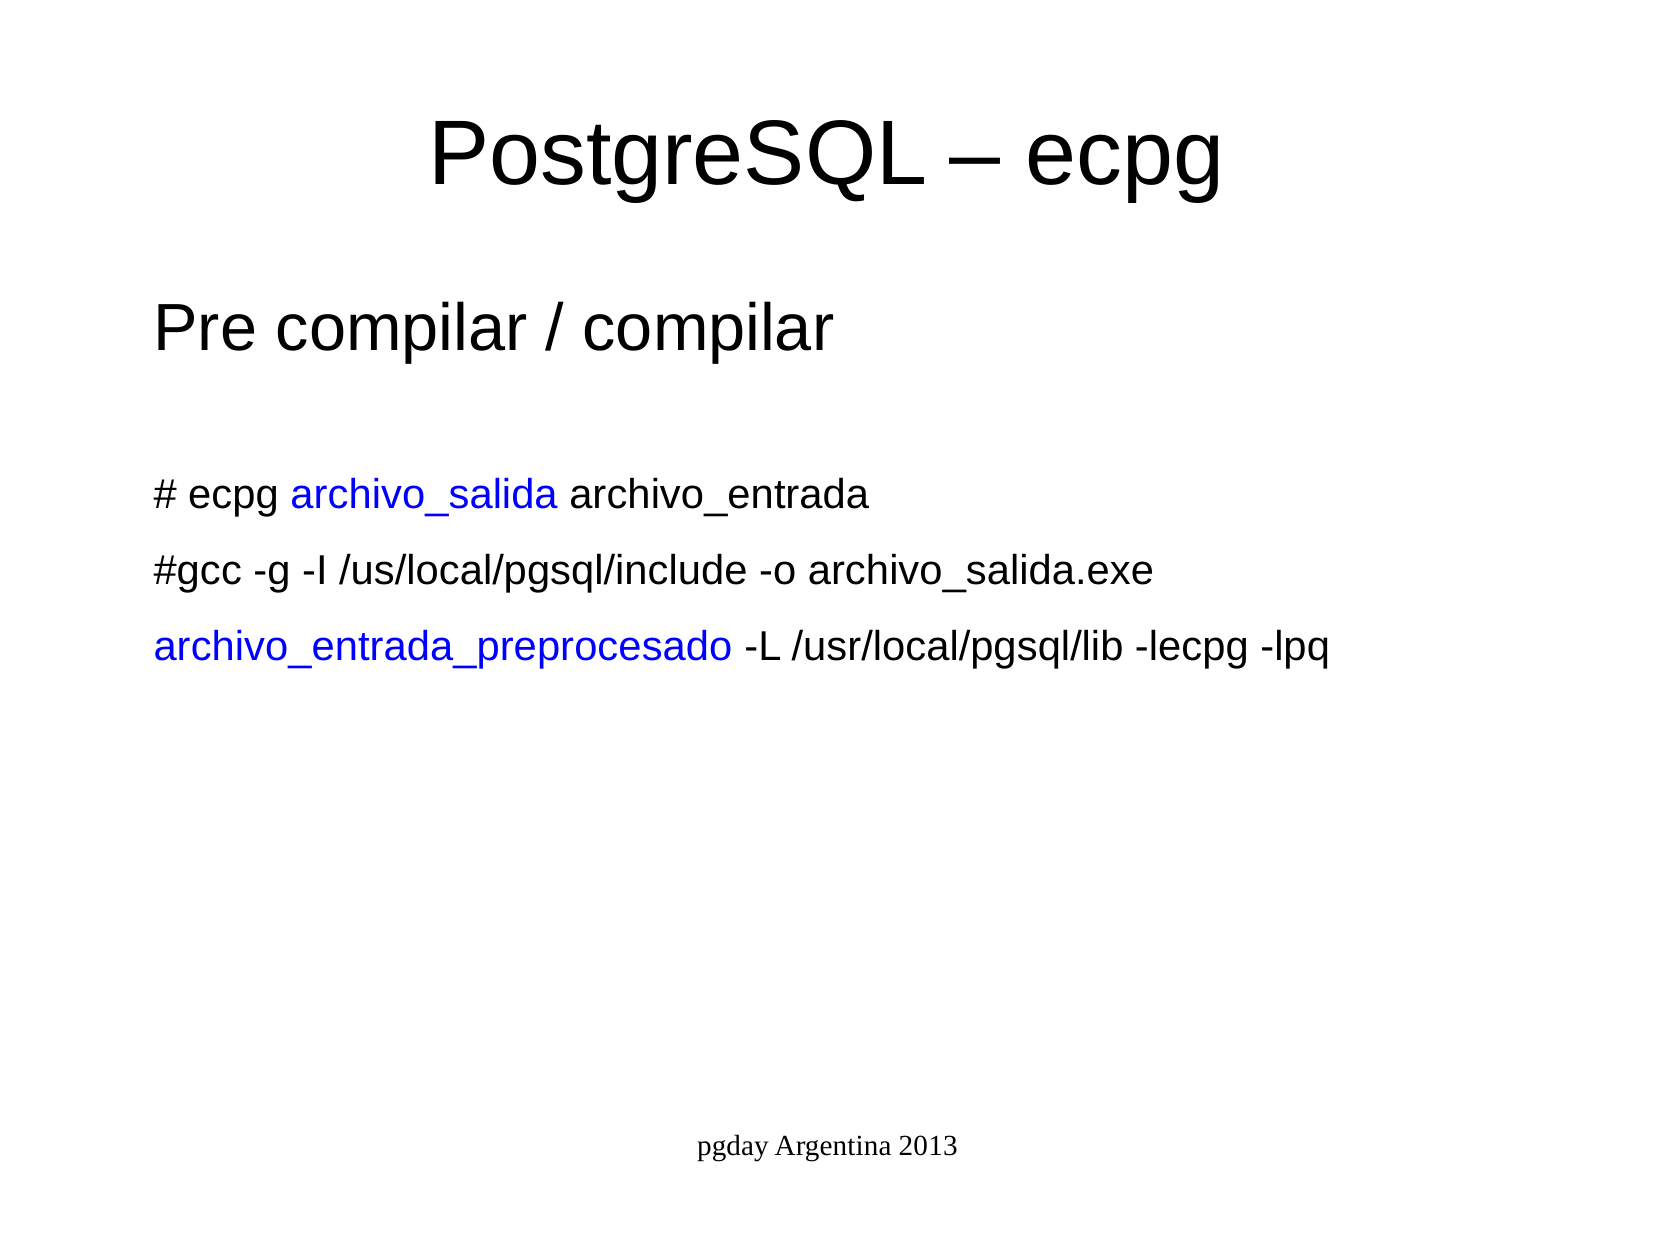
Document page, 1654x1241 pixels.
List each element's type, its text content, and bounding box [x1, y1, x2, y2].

title PostgreSQL – ecpg [82, 49, 1571, 257]
list Pre compilar / compilar # ecpg archivo_salida archivo_entrada #gcc -g -I /us/local/pgsql/include -o archivo_salida.exe archivo_entrada_preprocesado -L /usr/local/pgsql/lib -lecpg -lpq [82, 290, 1538, 1010]
